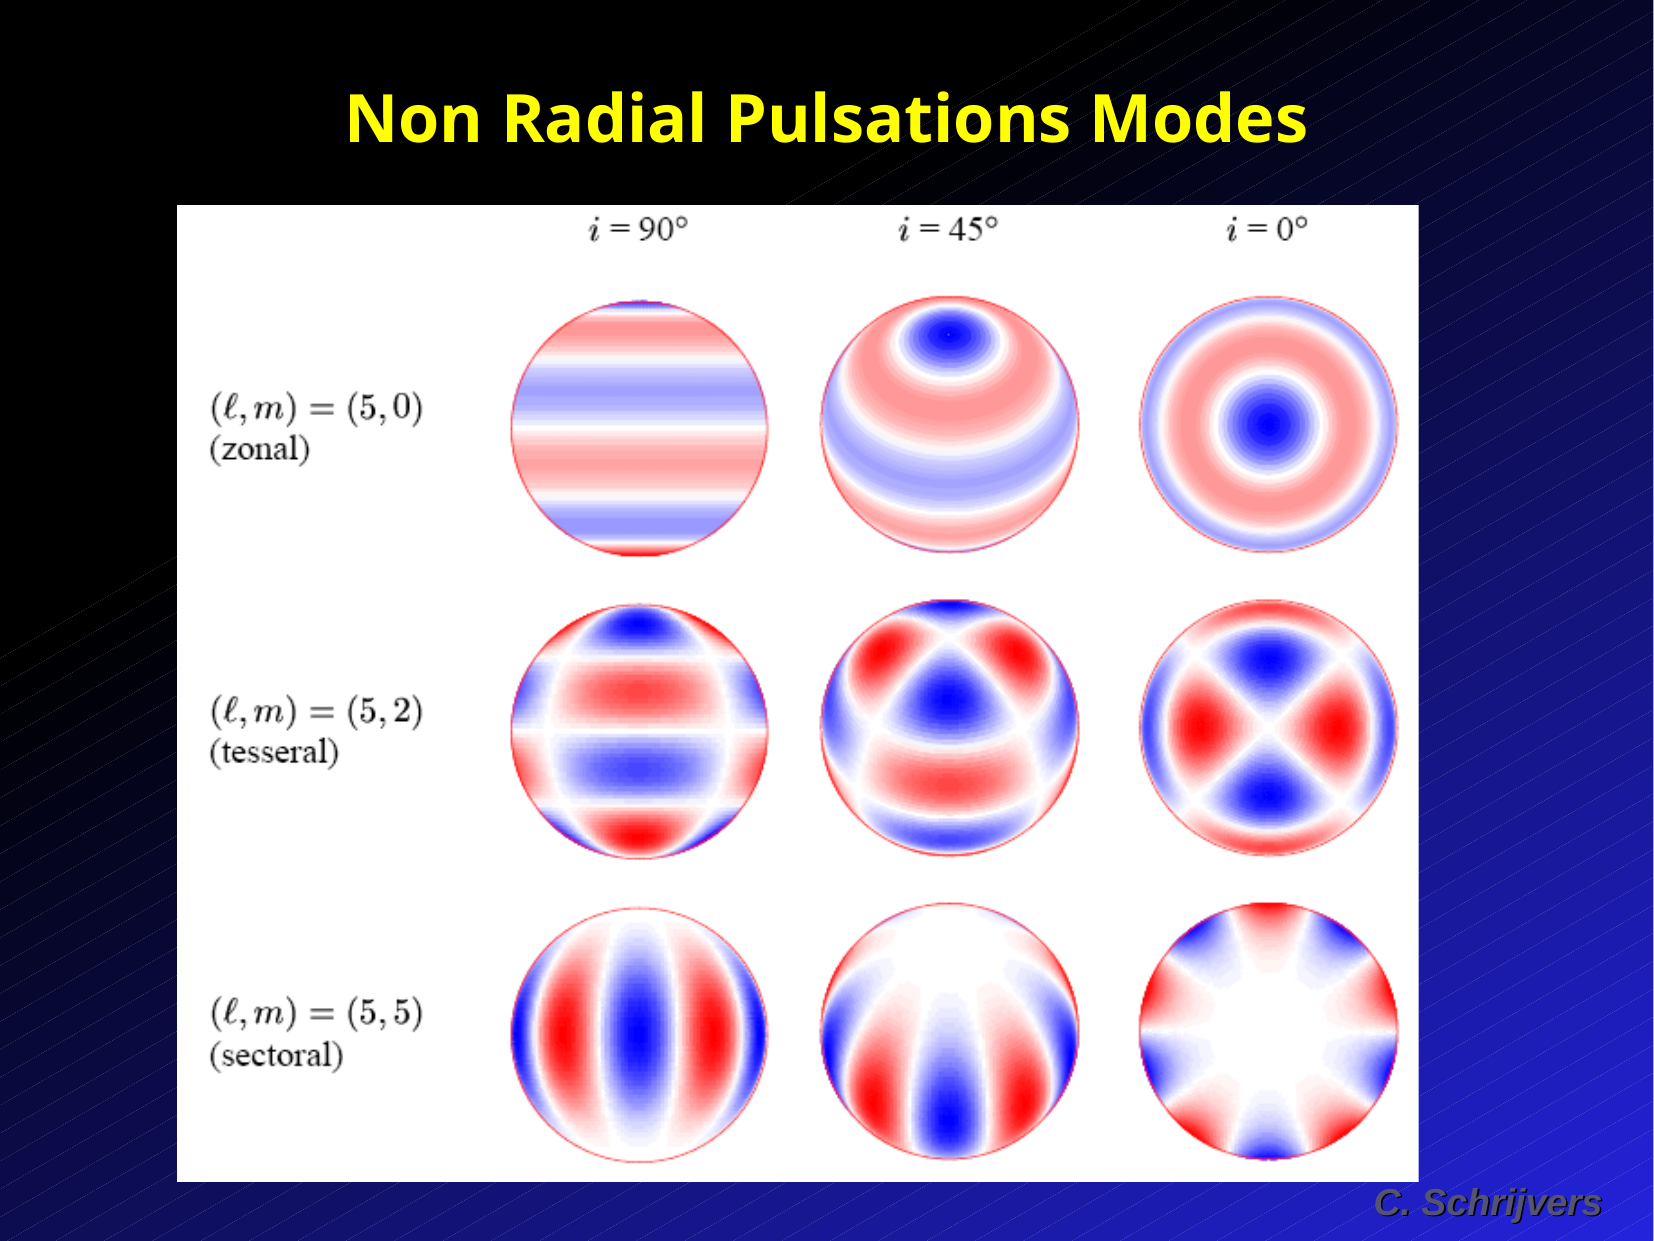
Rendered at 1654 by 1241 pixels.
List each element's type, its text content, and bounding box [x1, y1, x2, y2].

title Non Radial Pulsations Modes [82, 56, 1571, 178]
text_box C. Schrijvers [1322, 1173, 1654, 1231]
picture [177, 205, 1419, 1182]
